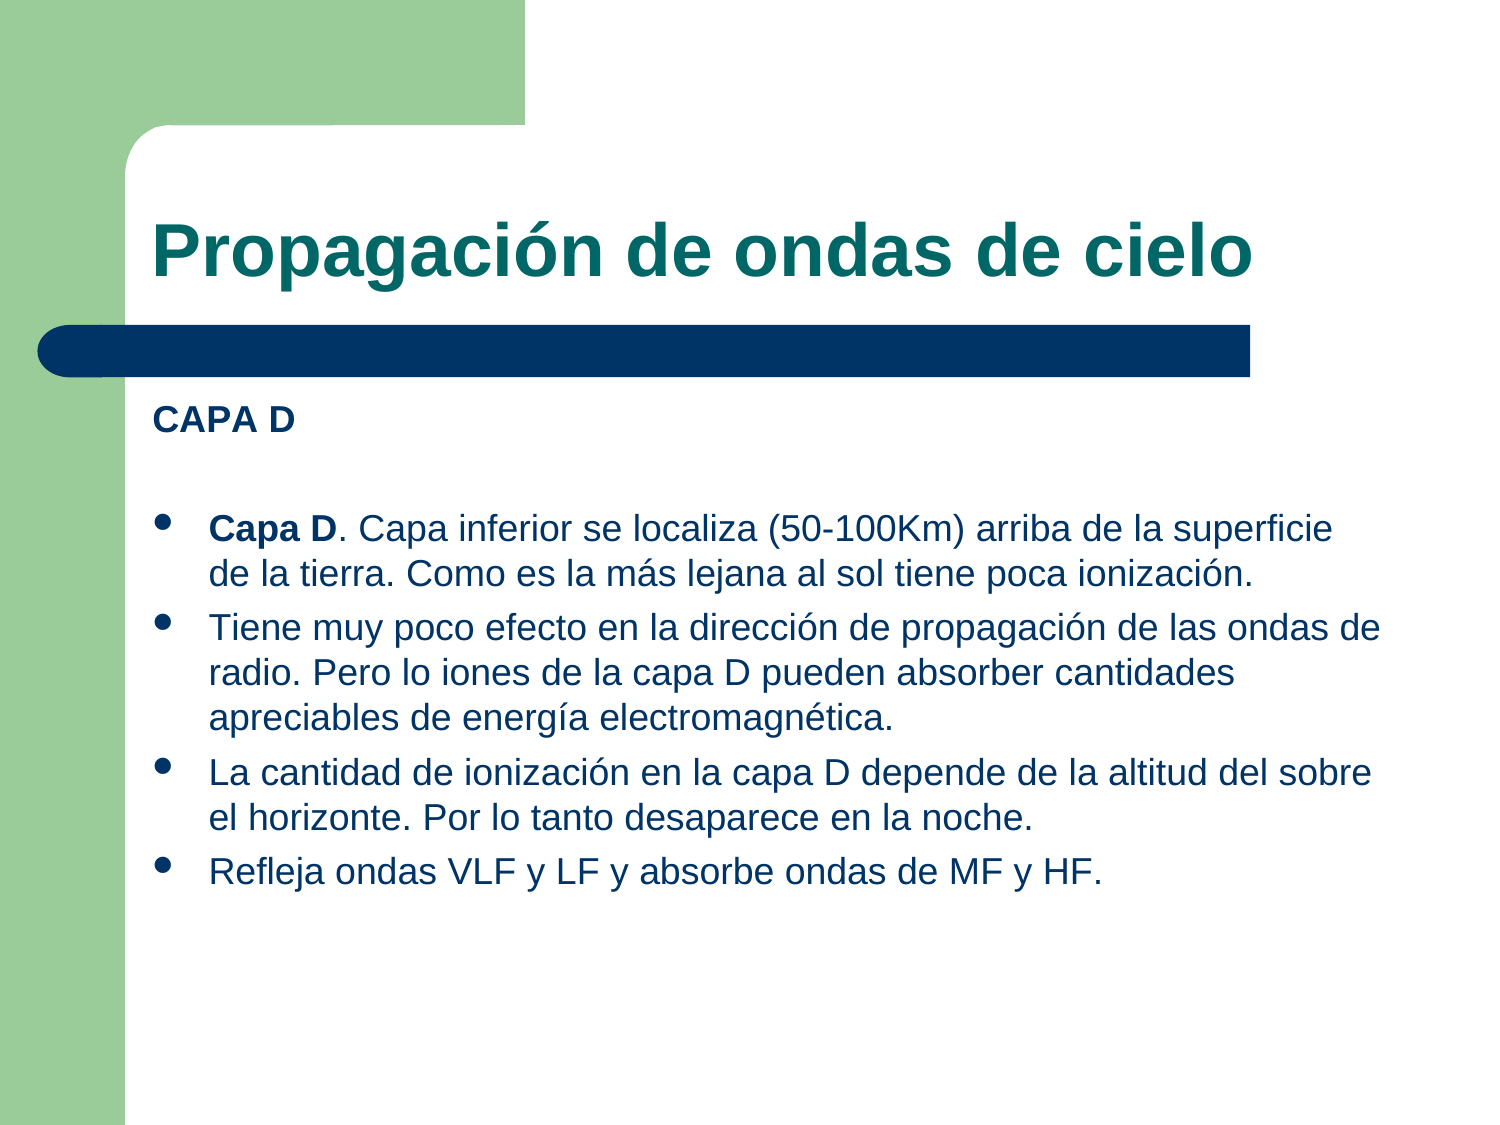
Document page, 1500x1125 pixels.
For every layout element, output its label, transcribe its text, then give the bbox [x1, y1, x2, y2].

list CAPA D Capa D. Capa inferior se localiza (50-100Km) arriba de la superficie de la tierra. Como es la más lejana al sol tiene poca ionización. Tiene muy poco efecto en la dirección de propagación de las ondas de radio. Pero lo iones de la capa D pueden absorber cantidades apreciables de energía electromagnética. La cantidad de ionización en la capa D depende de la altitud del sobre el horizonte. Por lo tanto desaparece en la noche. Refleja ondas VLF y LF y absorbe ondas de MF y HF. [137, 387, 1400, 1009]
title Propagación de ondas de cielo [136, 136, 1414, 301]
